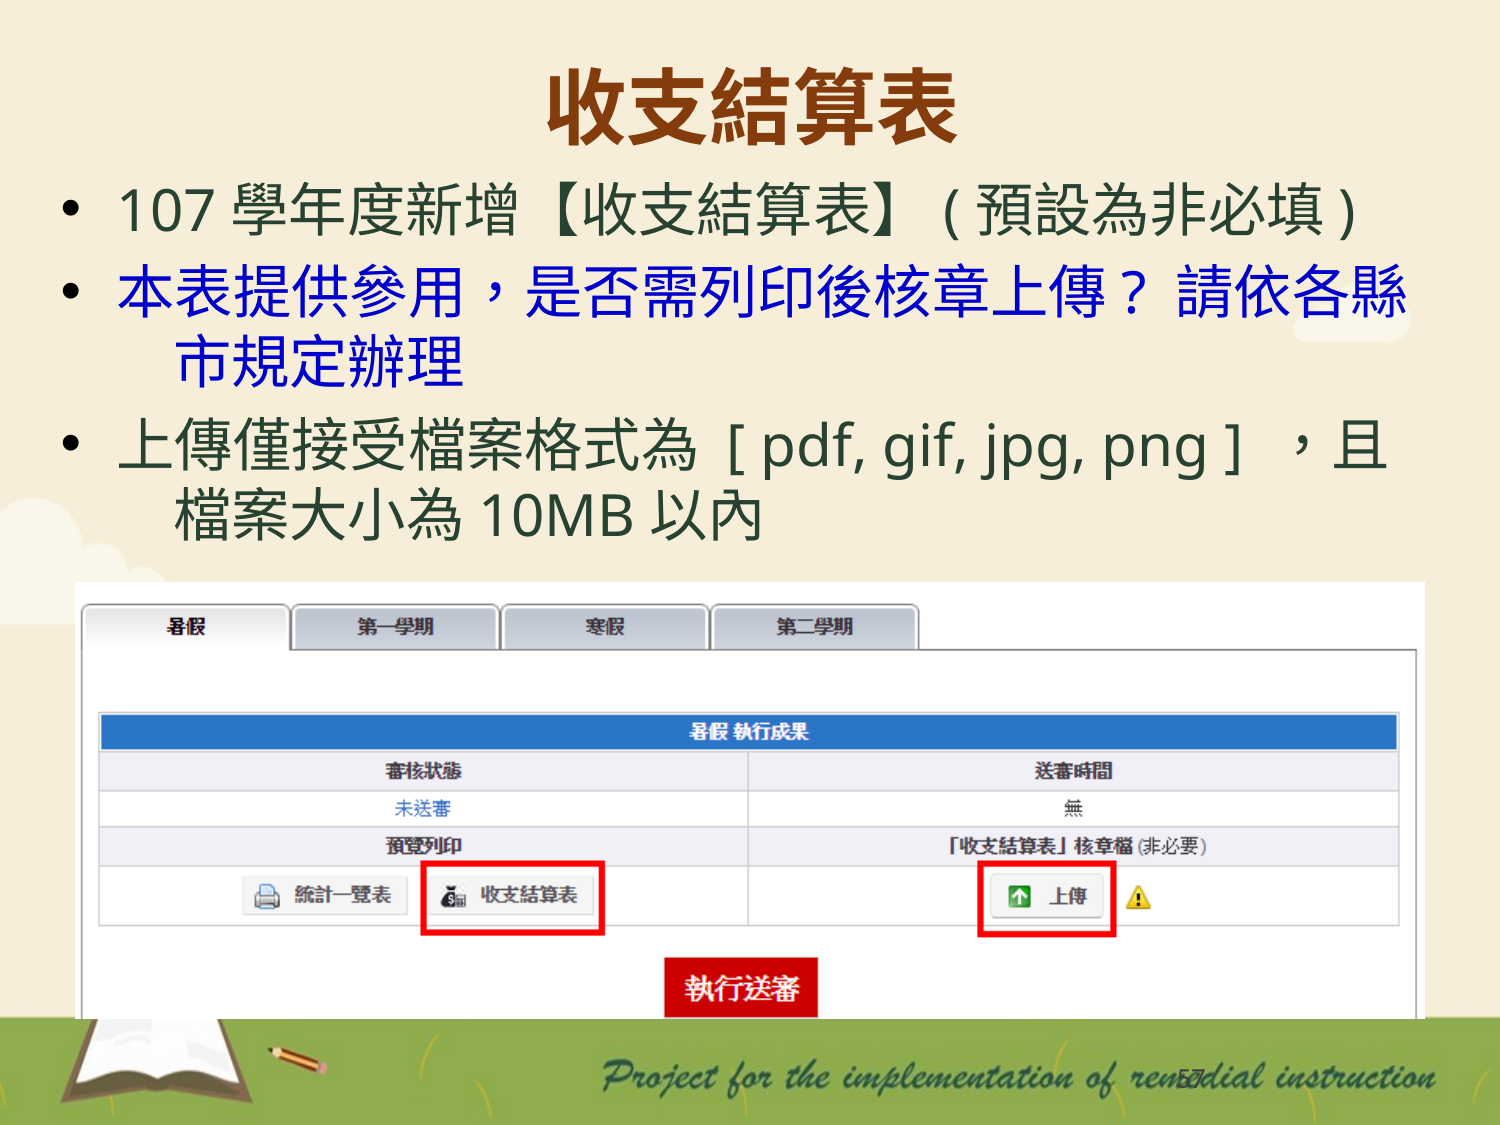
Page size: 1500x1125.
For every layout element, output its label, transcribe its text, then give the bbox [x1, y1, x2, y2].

title 收支結算表 [13, 45, 1491, 178]
text_box 107學年度新增【收支結算表】(預設為非必填) 本表提供參用，是否需列印後核章上傳? 請依各縣市規定辦理 上傳僅接受檔案格式為 [ pdf, gif, jpg, png ] ，且檔案大小為10MB以內 [46, 165, 1454, 555]
text_box [1161, 1046, 1499, 1107]
picture [75, 582, 1425, 1019]
